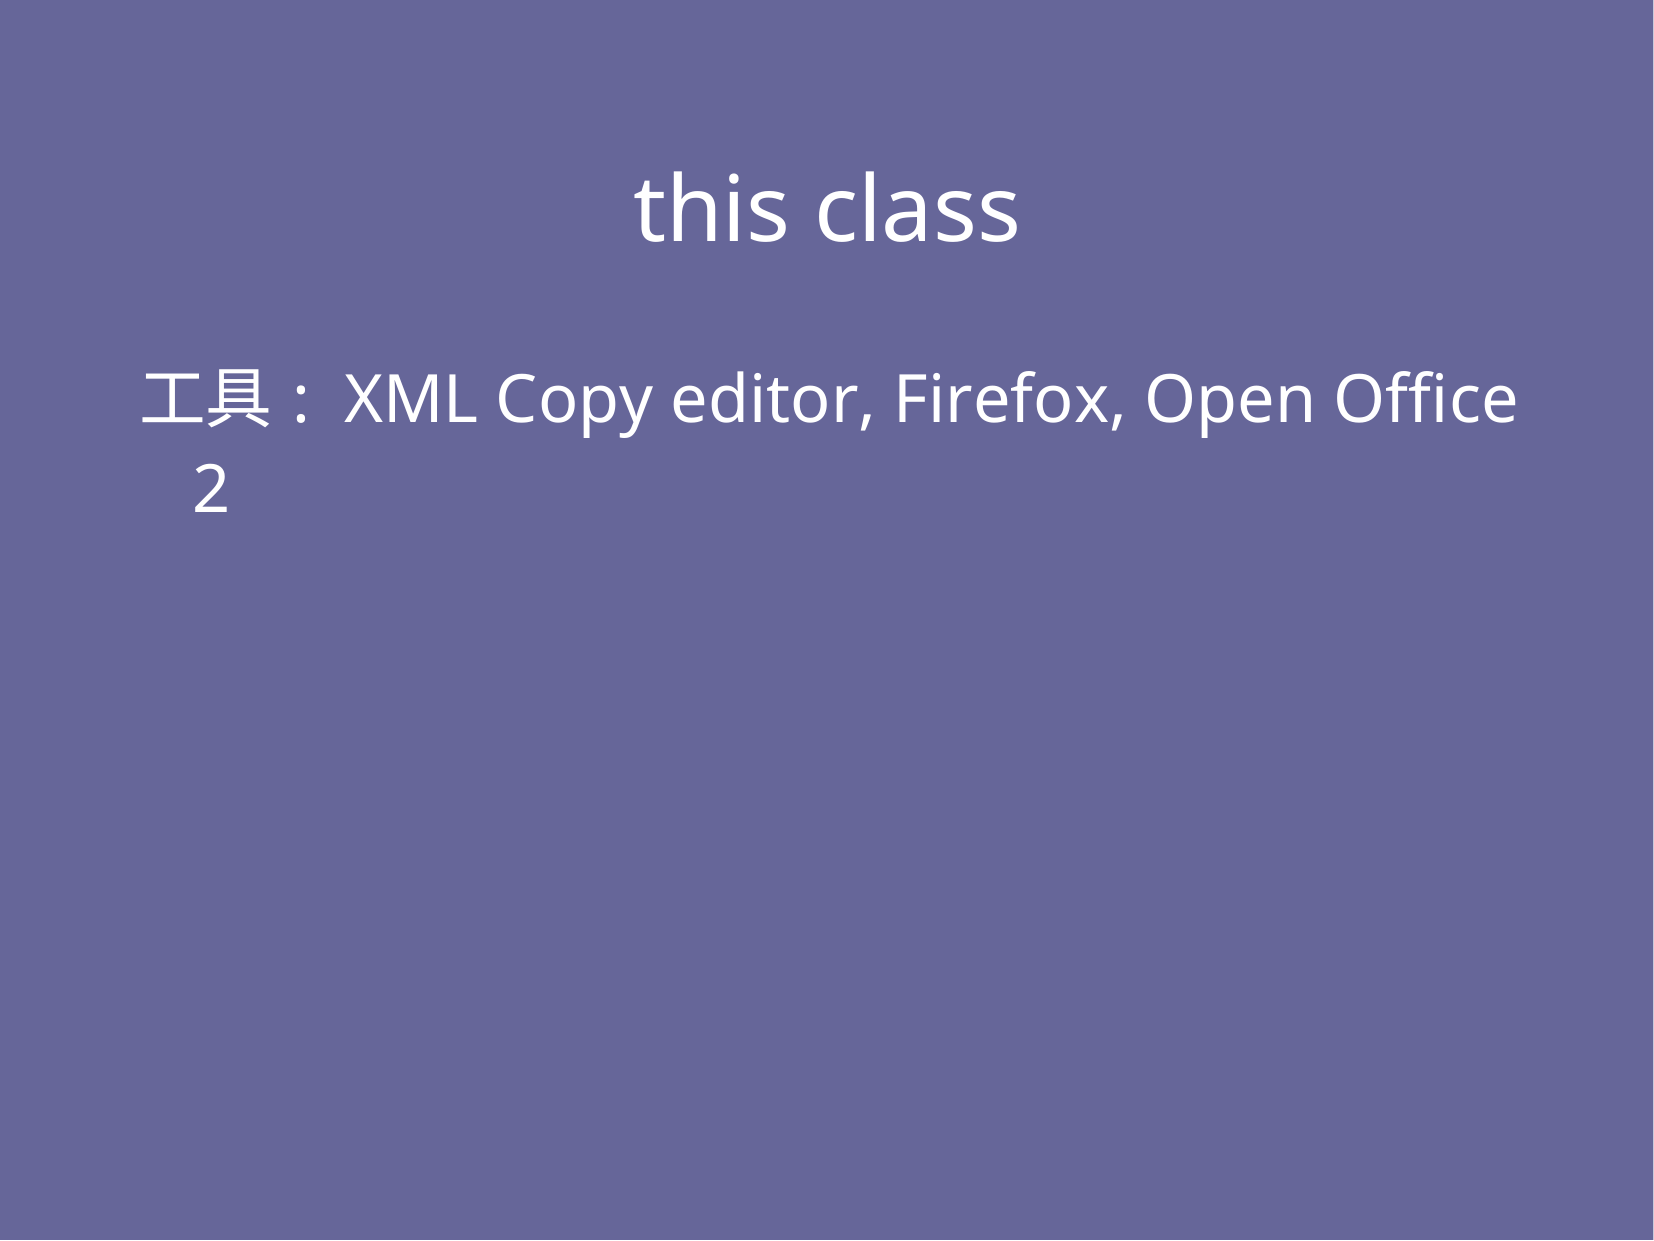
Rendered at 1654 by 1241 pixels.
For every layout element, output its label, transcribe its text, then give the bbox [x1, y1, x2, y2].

list 工具: XML Copy editor, Firefox, Open Office 2 [121, 344, 1534, 1127]
title this class [121, 102, 1534, 310]
